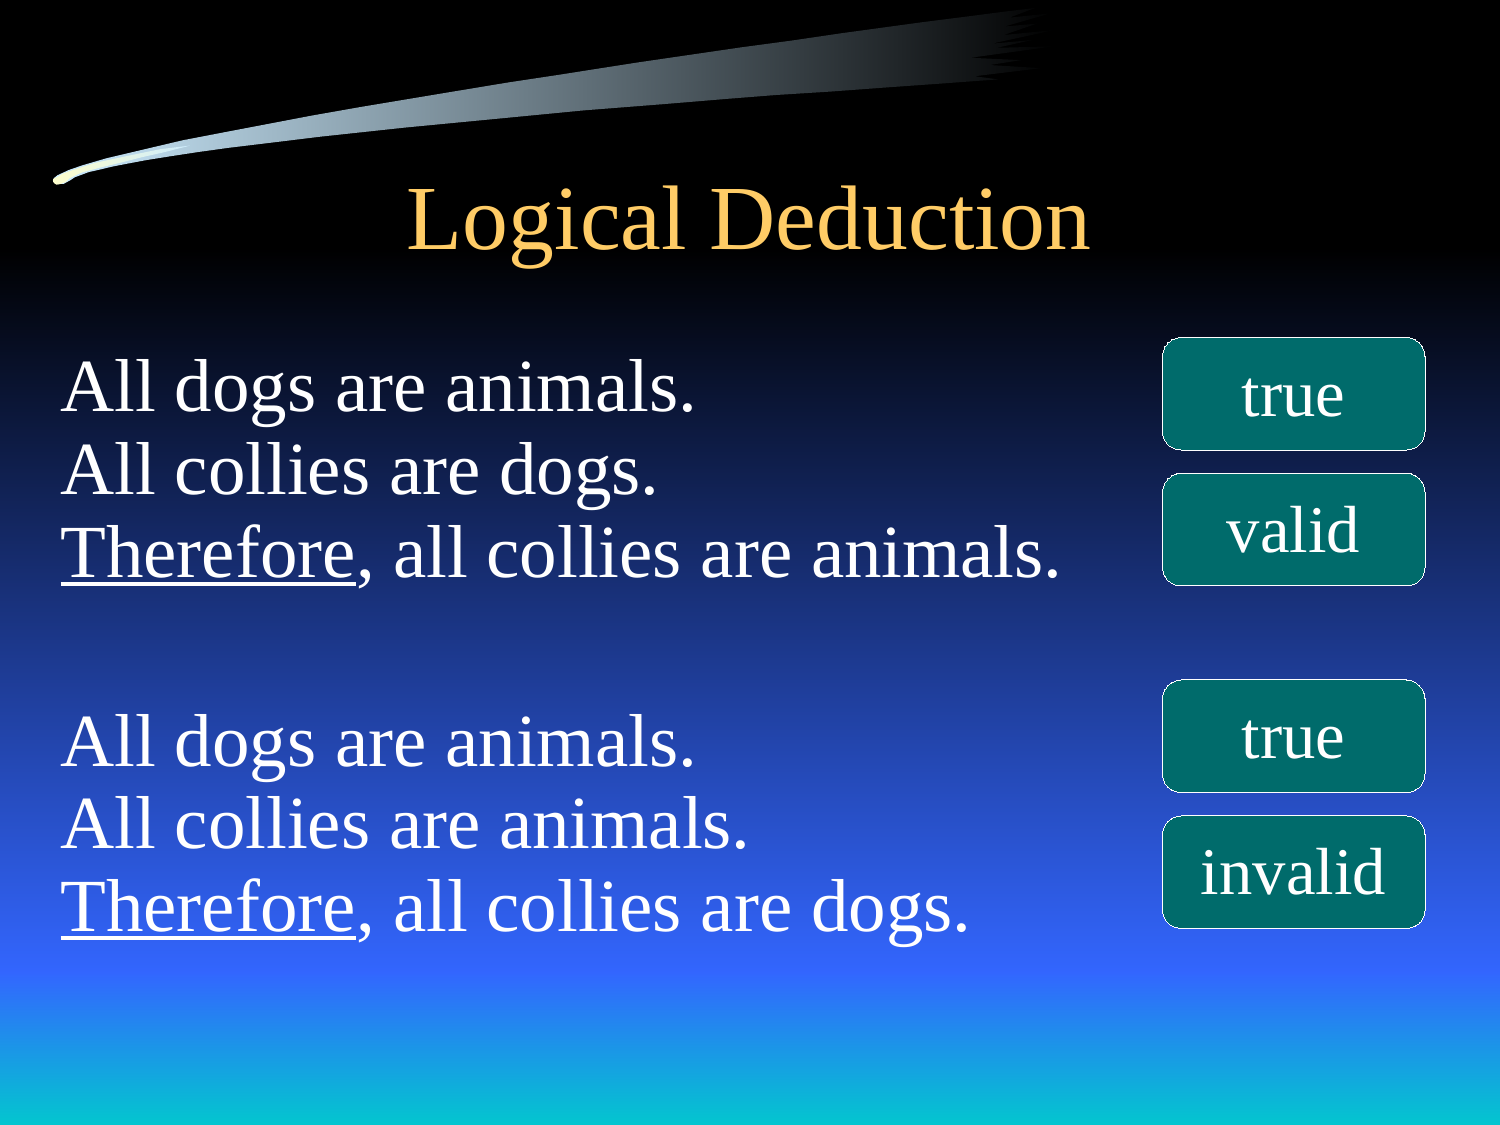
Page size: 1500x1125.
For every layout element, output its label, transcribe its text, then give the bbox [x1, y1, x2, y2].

text_box invalid [1162, 815, 1426, 929]
text_box All dogs are animals. All collies are dogs. Therefore, all collies are animals. [45, 337, 1171, 602]
text_box true [1162, 337, 1426, 451]
text_box valid [1162, 473, 1426, 586]
text_box All dogs are animals. All collies are animals. Therefore, all collies are dogs. [45, 691, 1051, 976]
text_box true [1162, 679, 1426, 793]
title Logical Deduction [112, 117, 1388, 321]
